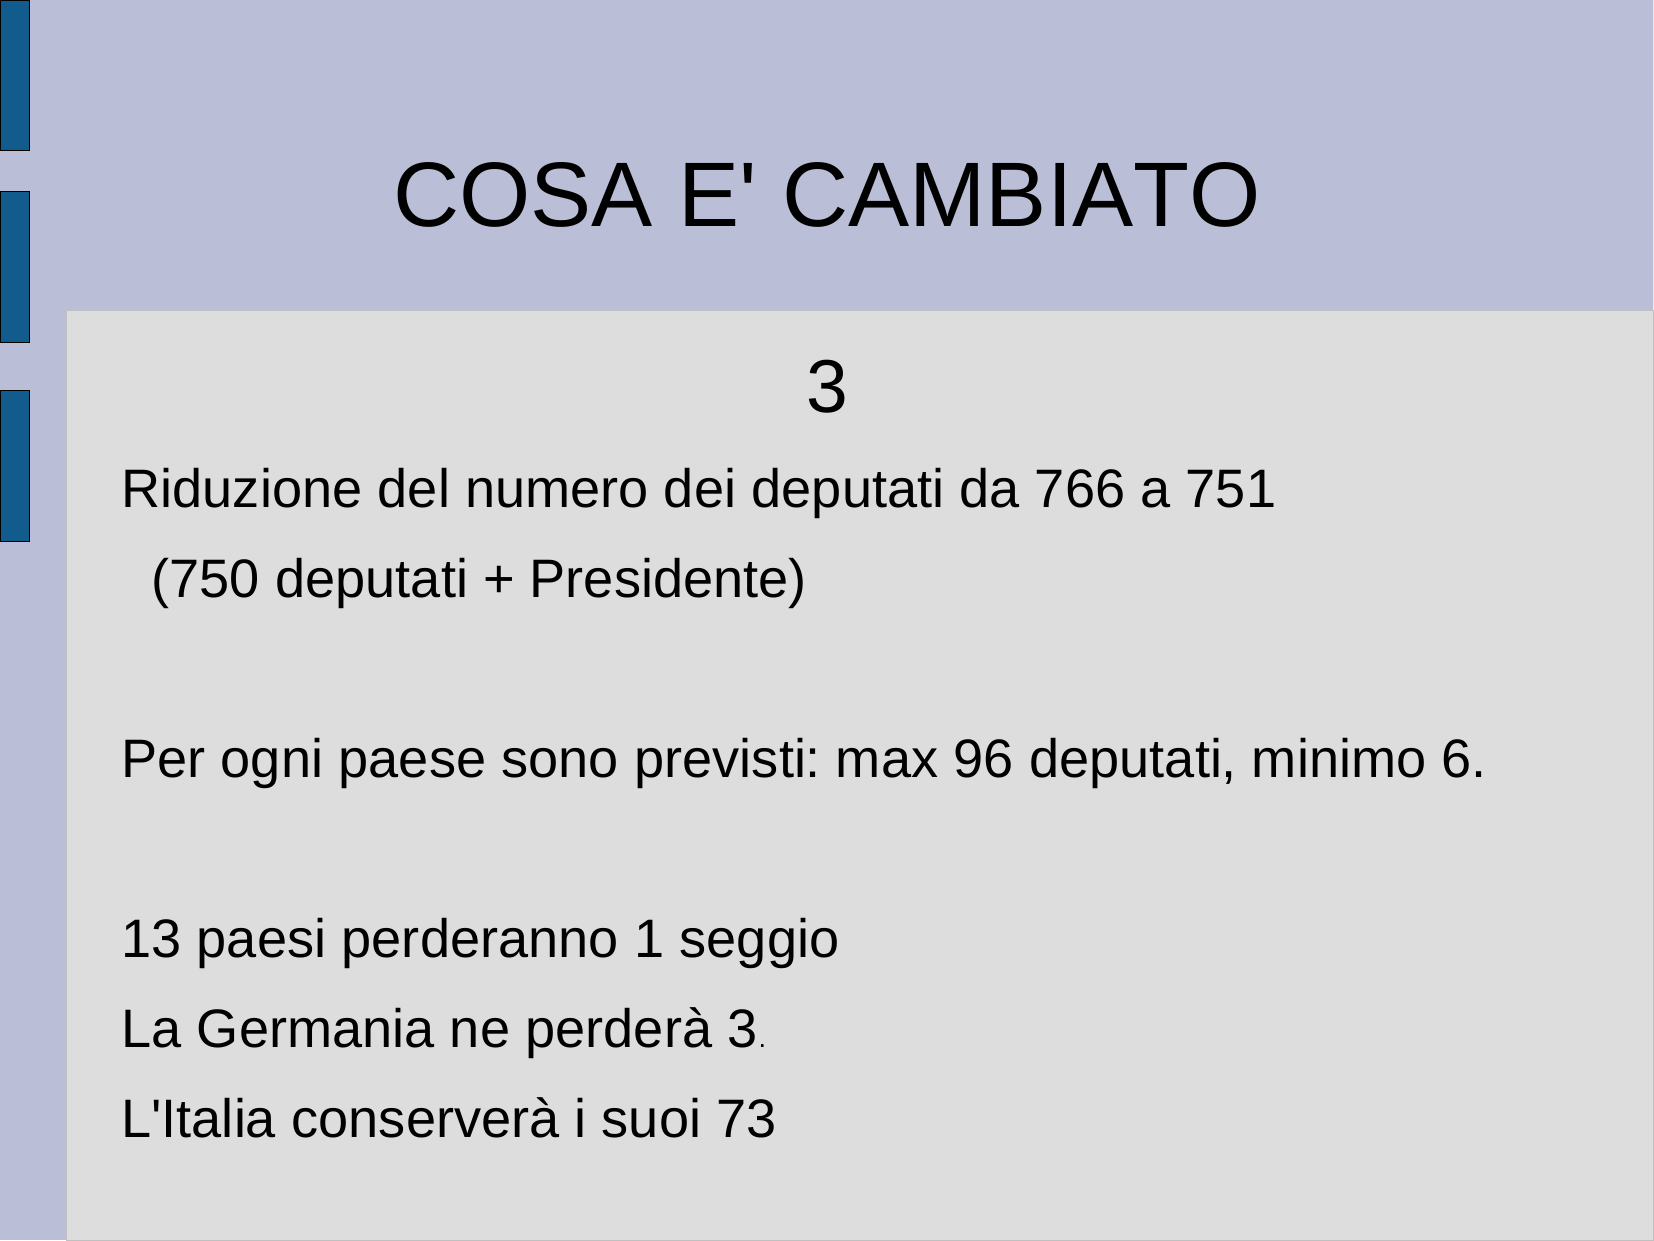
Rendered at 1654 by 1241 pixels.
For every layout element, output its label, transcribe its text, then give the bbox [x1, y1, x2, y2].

list 3 Riduzione del numero dei deputati da 766 a 751 (750 deputati + Presidente) Per ogni paese sono previsti: max 96 deputati, minimo 6. 13 paesi perderanno 1 seggio La Germania ne perderà 3. L'Italia conserverà i suoi 73 [121, 344, 1534, 1209]
title COSA E' CAMBIATO [121, 91, 1534, 299]
